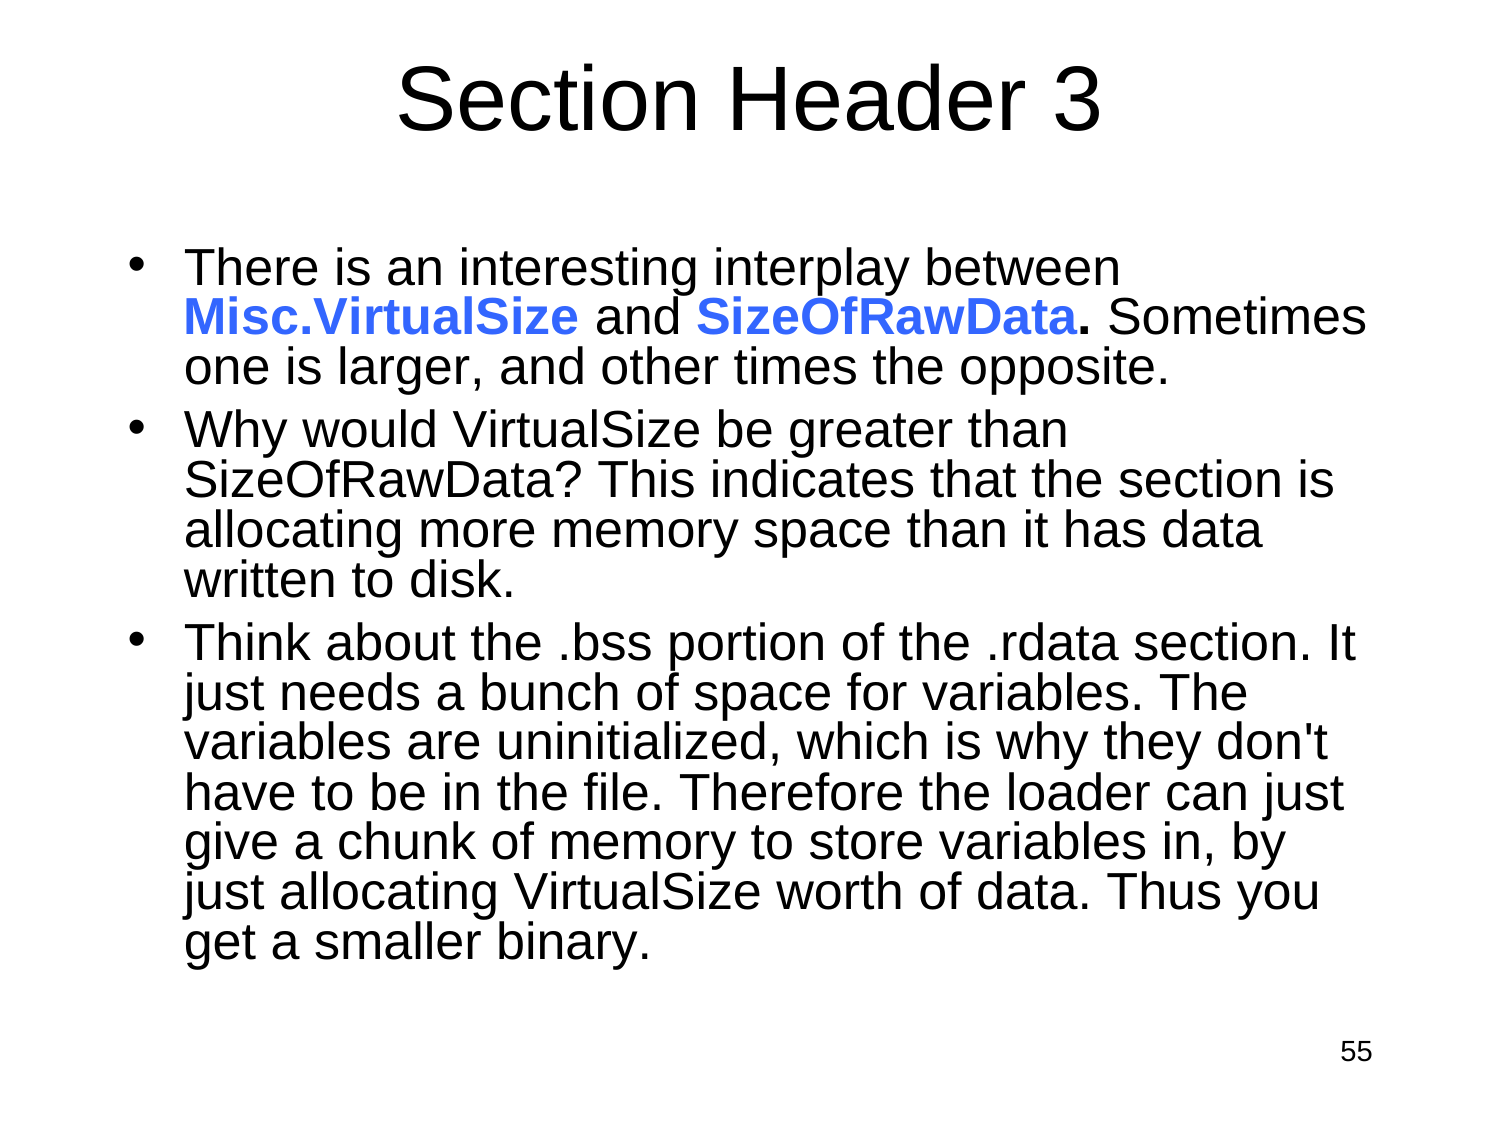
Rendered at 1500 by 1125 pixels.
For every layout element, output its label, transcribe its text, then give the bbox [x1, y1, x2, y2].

list There is an interesting interplay between Misc.VirtualSize and SizeOfRawData. Sometimes one is larger, and other times the opposite. Why would VirtualSize be greater than SizeOfRawData? This indicates that the section is allocating more memory space than it has data written to disk. Think about the .bss portion of the .rdata section. It just needs a bunch of space for variables. The variables are uninitialized, which is why they don't have to be in the file. Therefore the loader can just give a chunk of memory to store variables in, by just allocating VirtualSize worth of data. Thus you get a smaller binary. [112, 237, 1388, 1051]
title Section Header 3 [0, 0, 1500, 188]
text_box 103 [1074, 1025, 1388, 1101]
